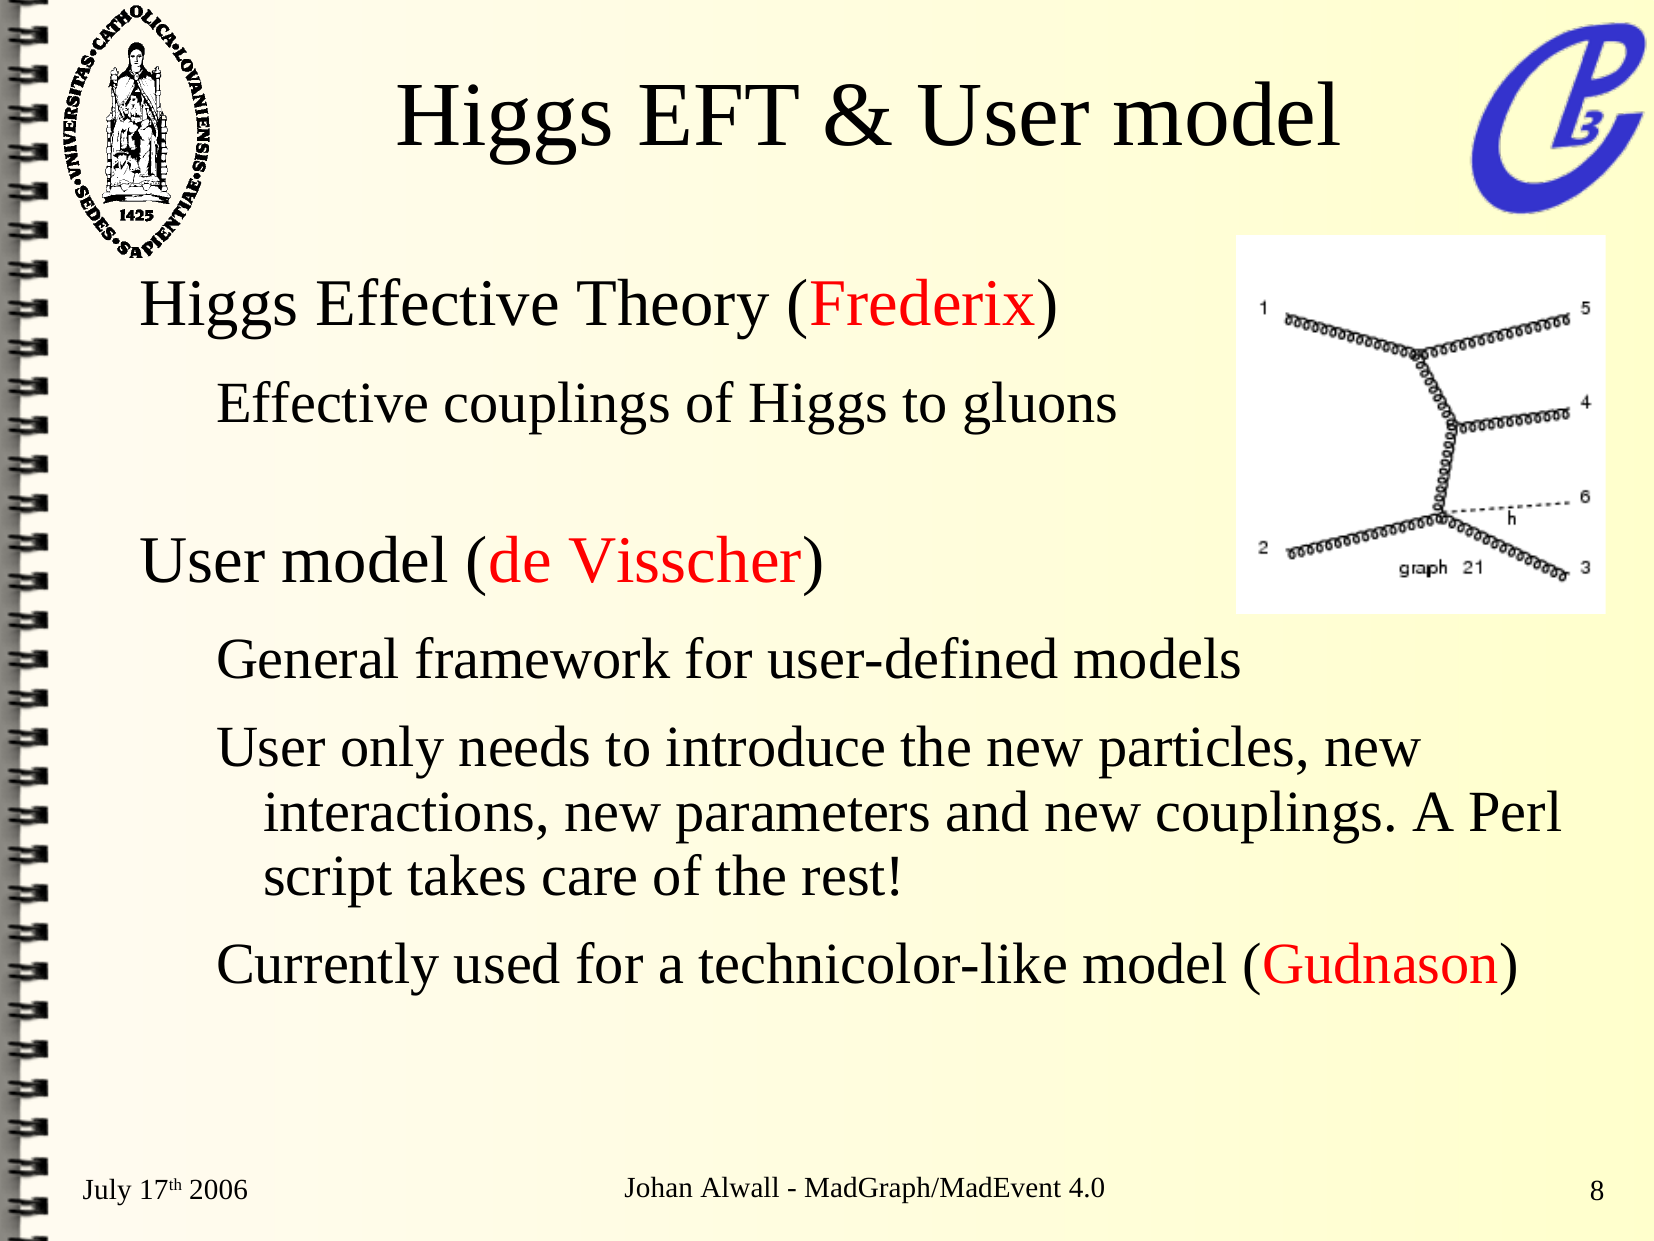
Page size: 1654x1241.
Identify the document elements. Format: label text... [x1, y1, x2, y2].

title Higgs EFT & User model [264, 10, 1475, 218]
picture [0, 0, 1654, 1241]
picture [1236, 235, 1606, 614]
picture [1475, 14, 1654, 216]
list Higgs Effective Theory (Frederix) Effective couplings of Higgs to gluons User model (de Visscher) General framework for user-defined models User only needs to introduce the new particles, new interactions, new parameters and new couplings. A Perl script takes care of the rest! Currently used for a technicolor-like model (Gudnason) [121, 266, 1603, 1033]
